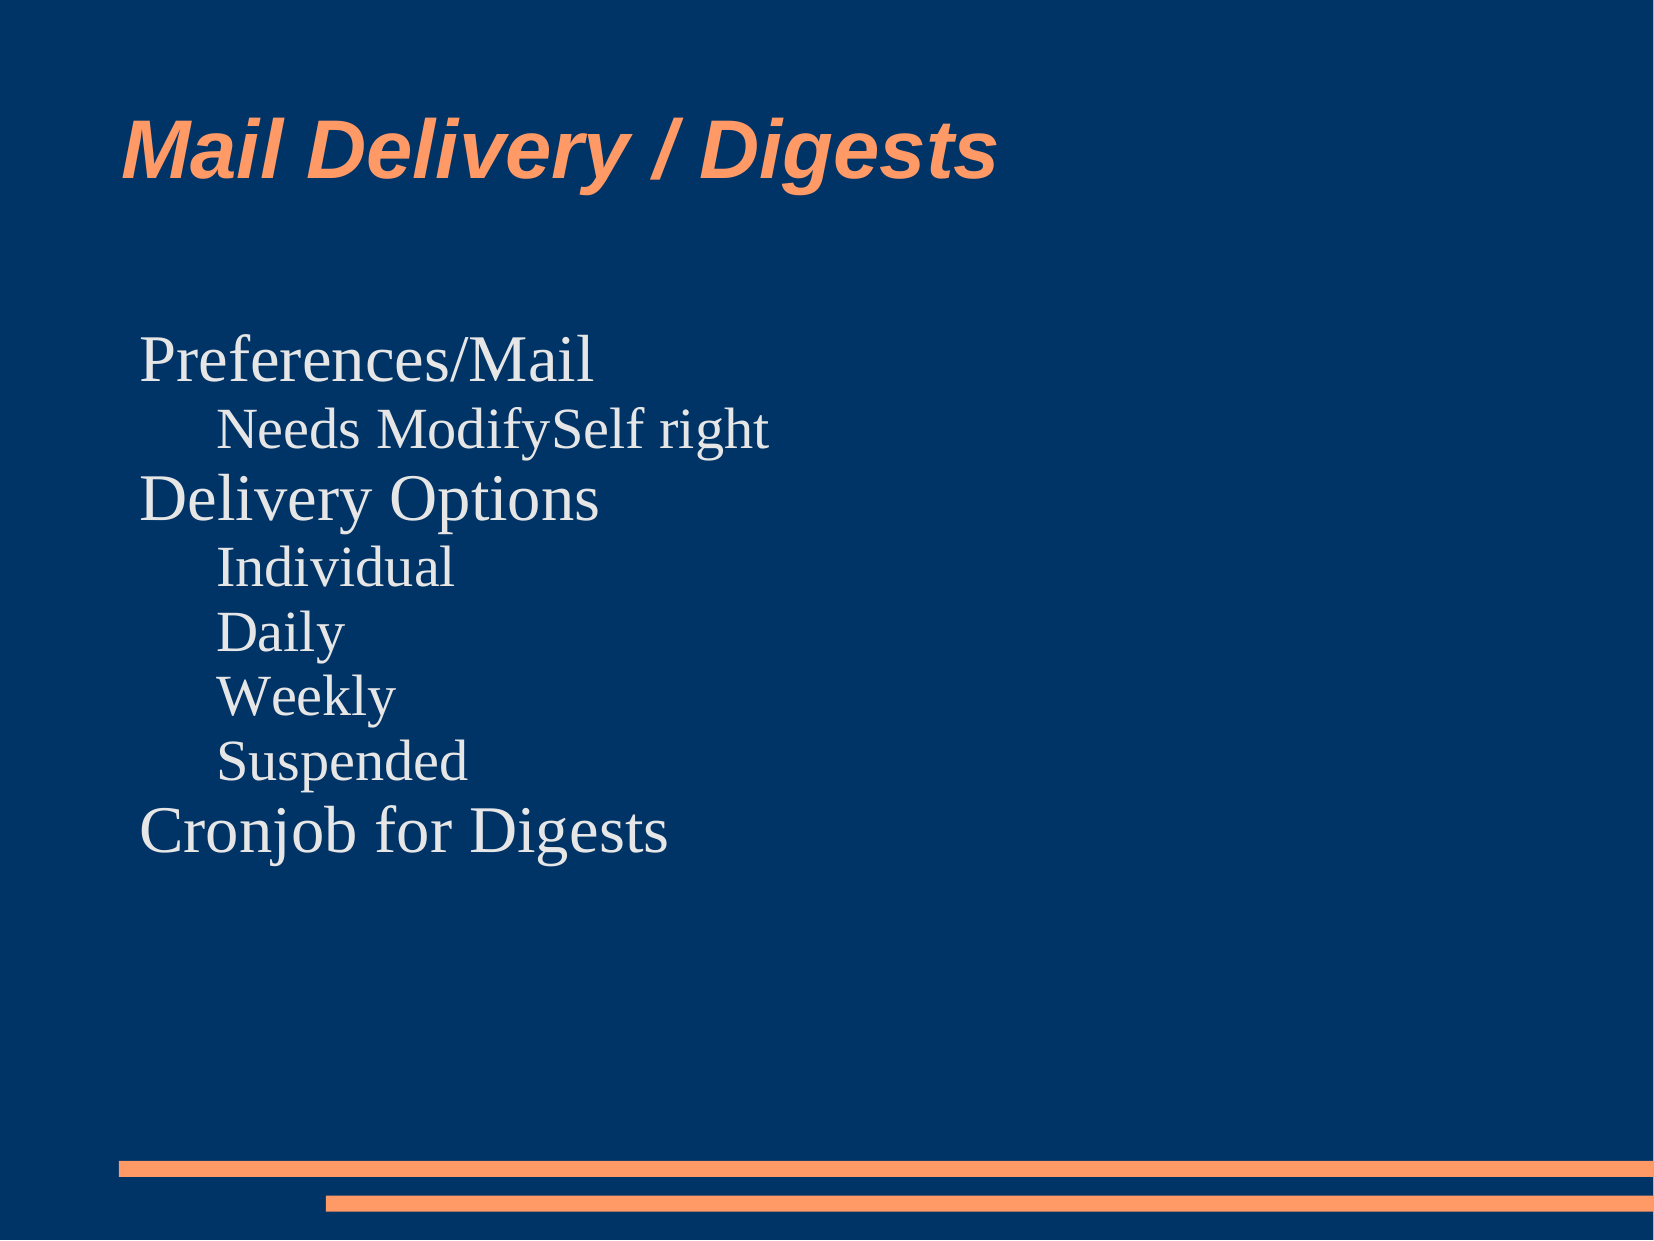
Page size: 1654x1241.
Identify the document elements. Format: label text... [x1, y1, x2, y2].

title Mail Delivery / Digests [121, 46, 1534, 254]
list Preferences/Mail Needs ModifySelf right Delivery Options Individual Daily Weekly Suspended Cronjob for Digests [121, 322, 1561, 1118]
